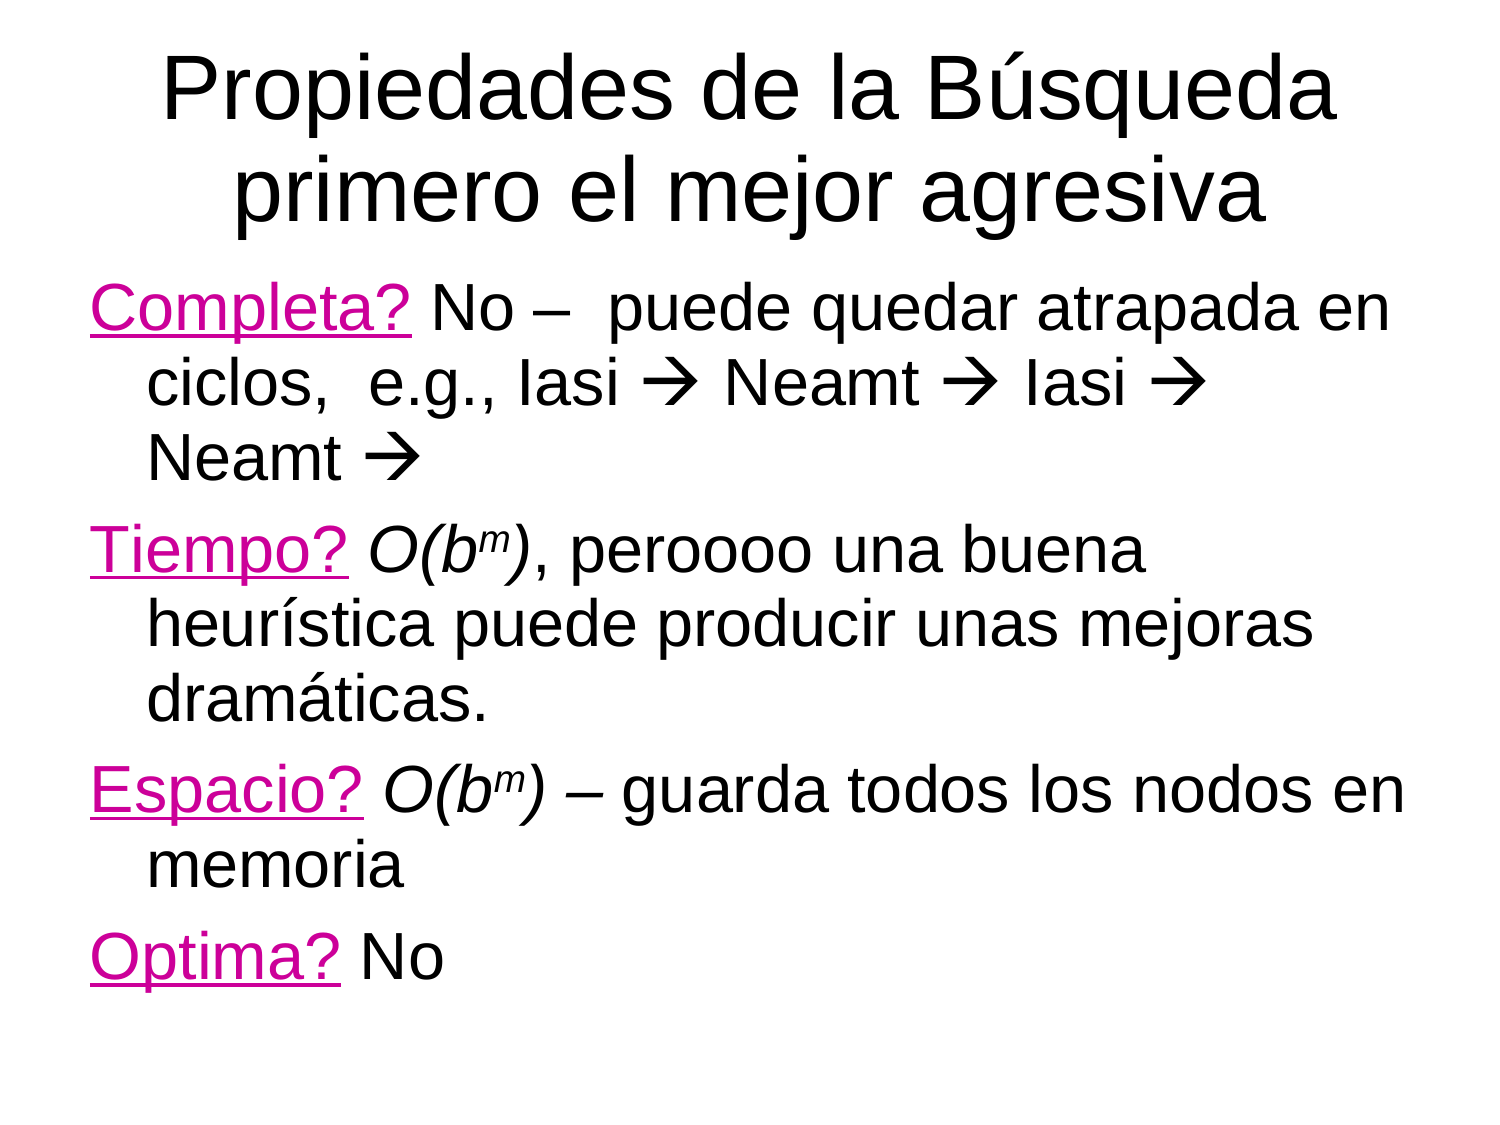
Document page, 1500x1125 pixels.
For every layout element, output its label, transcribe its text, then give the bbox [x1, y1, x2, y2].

list Completa? No – puede quedar atrapada en ciclos, e.g., Iasi  Neamt  Iasi  Neamt  Tiempo? O(bm), peroooo una buena heurística puede producir unas mejoras dramáticas. Espacio? O(bm) – guarda todos los nodos en memoria Optima? No [75, 262, 1426, 1028]
title Propiedades de la Búsqueda primero el mejor agresiva [75, 24, 1426, 254]
